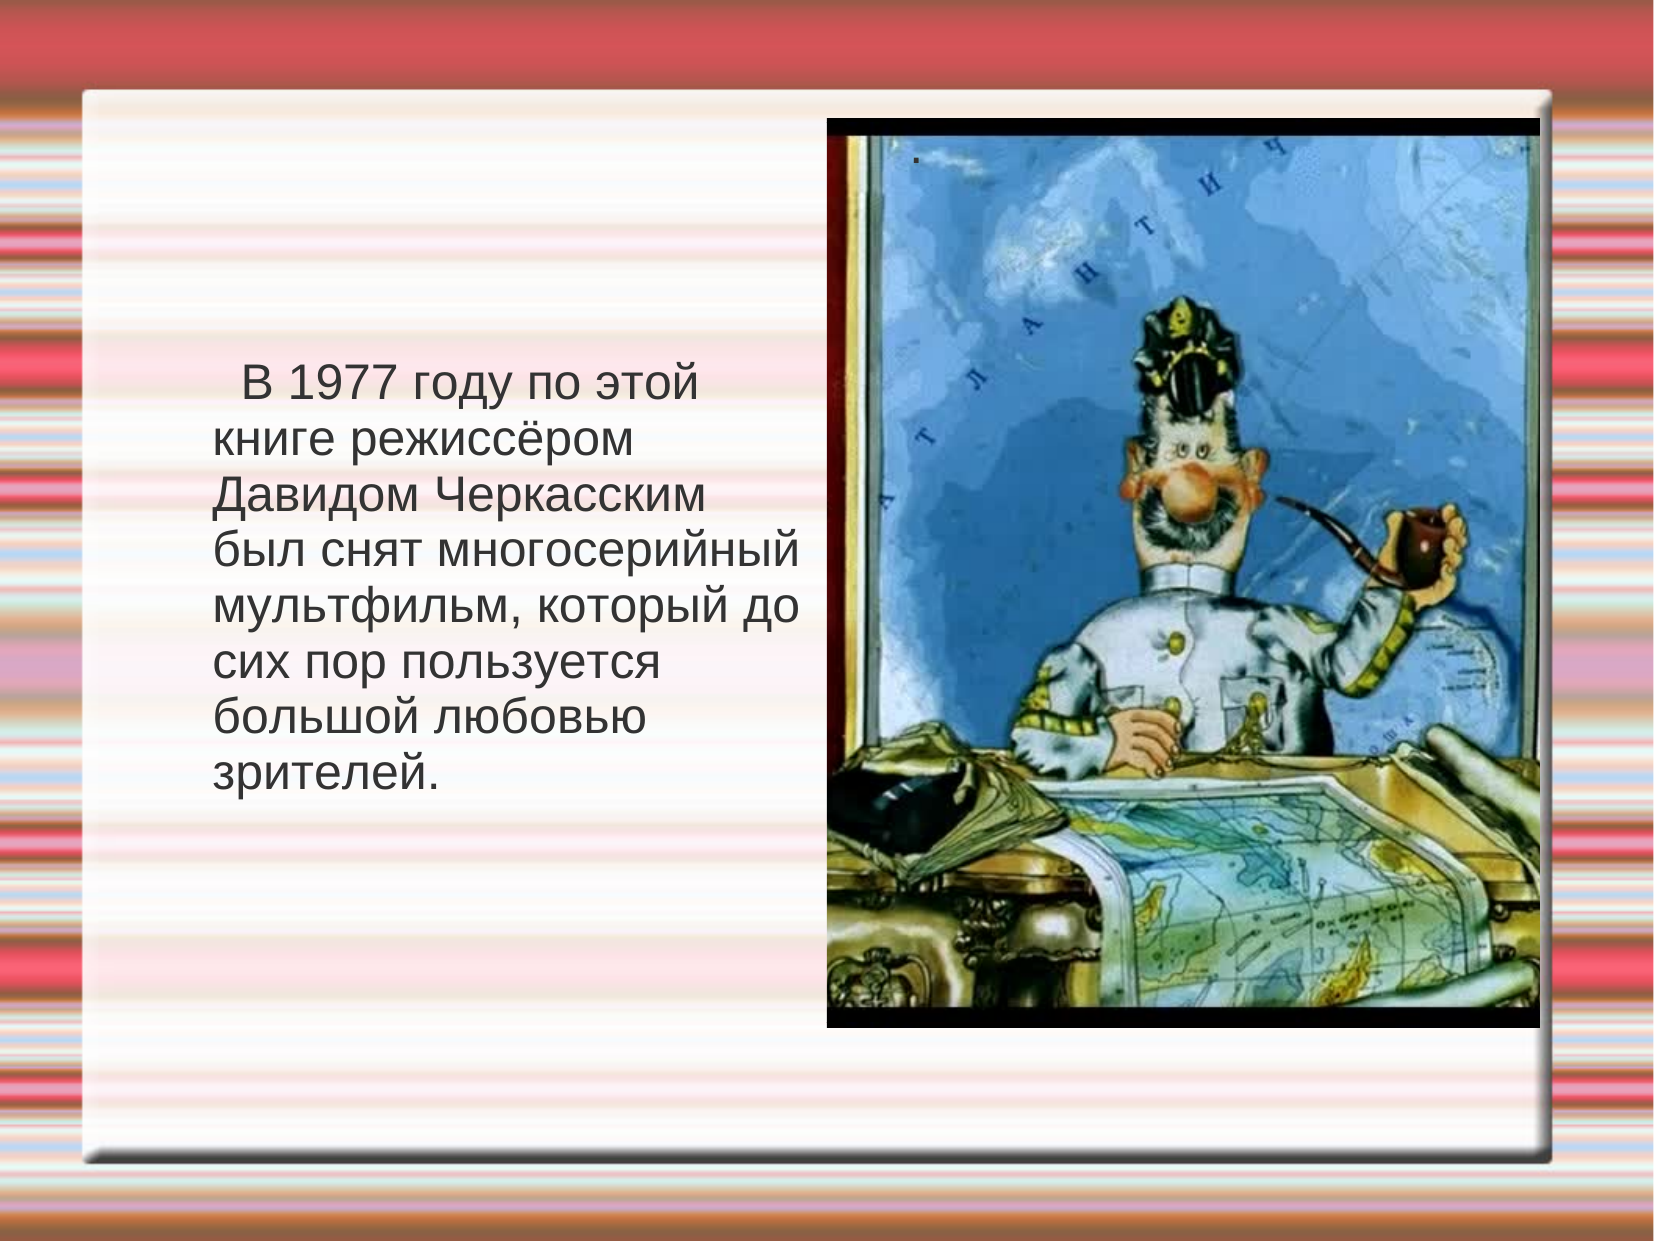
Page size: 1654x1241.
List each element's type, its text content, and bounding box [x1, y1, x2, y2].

picture [0, 0, 1654, 1241]
list . [826, 118, 1540, 1028]
list В 1977 году по этой книге режиссёром Давидом Черкасским был снят многосерийный мультфильм, который до сих пор пользуется большой любовью зрителей. [129, 354, 804, 851]
